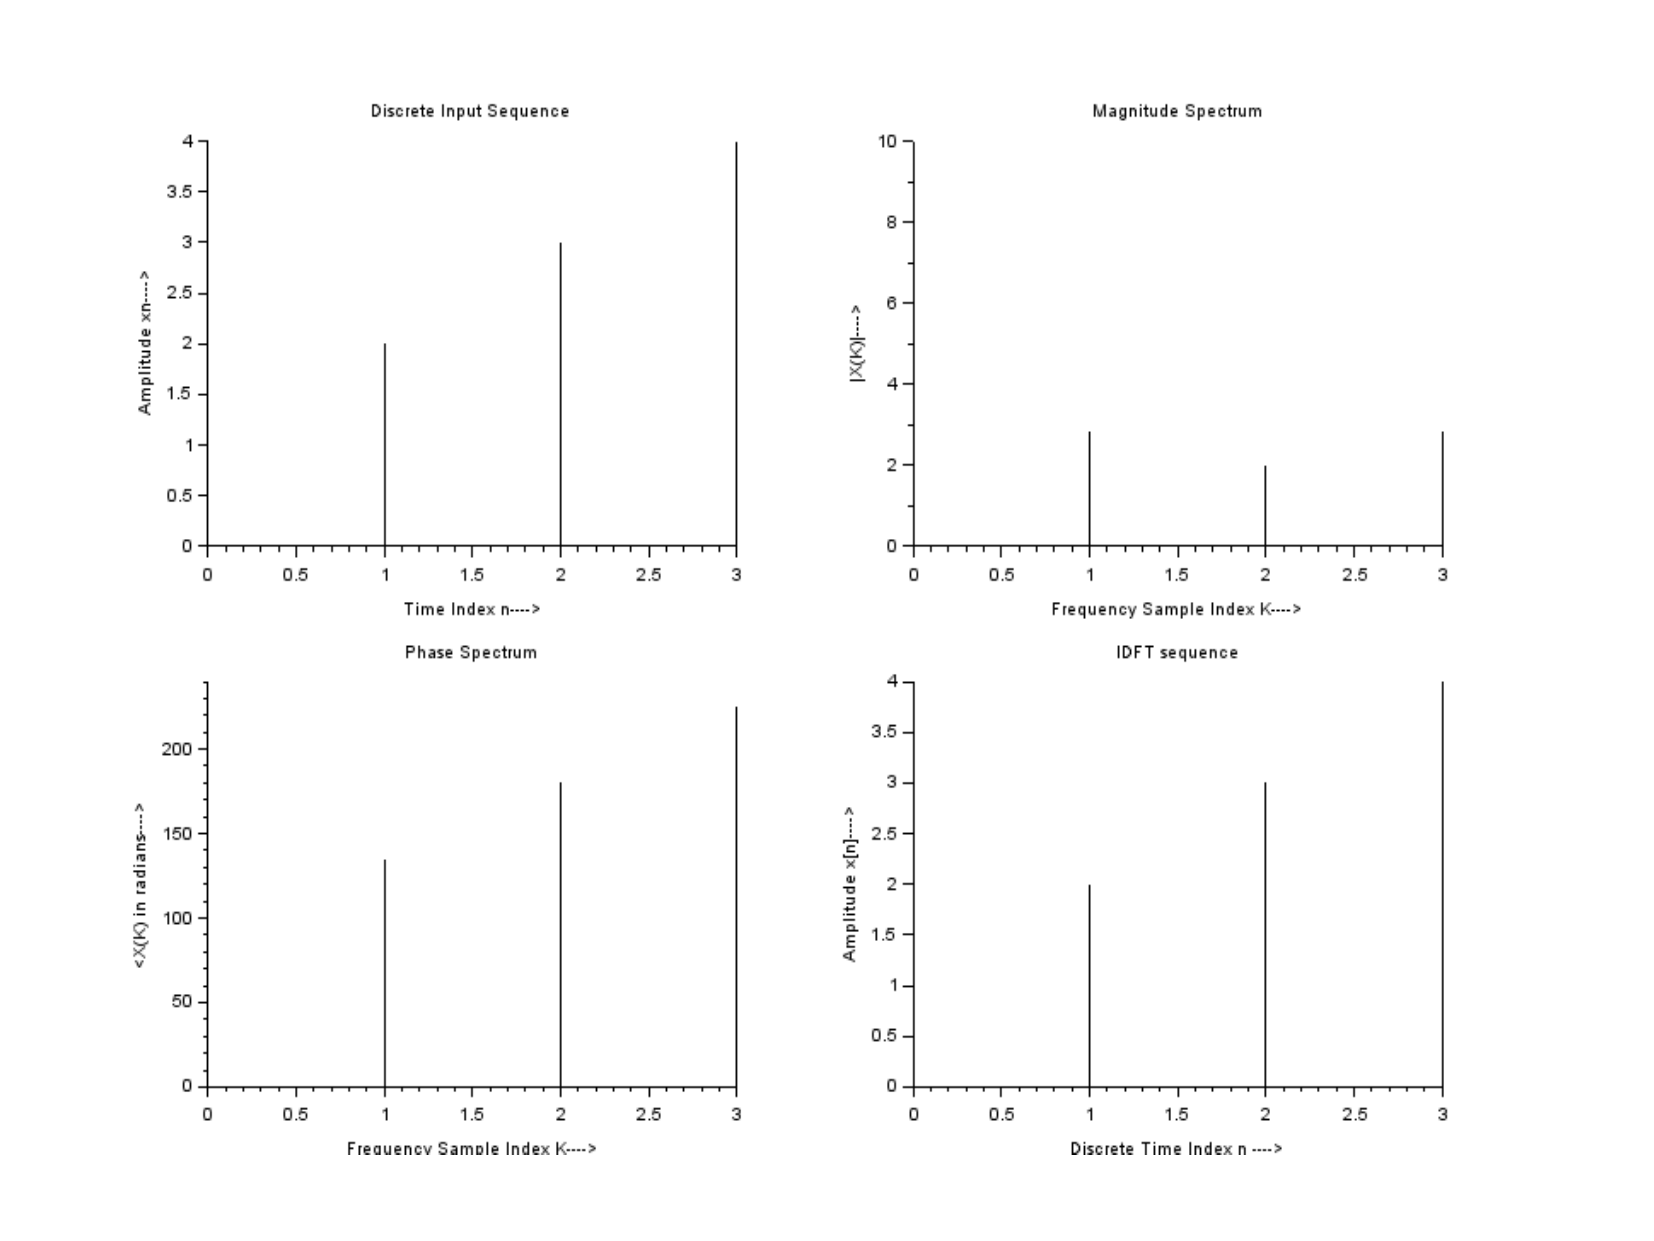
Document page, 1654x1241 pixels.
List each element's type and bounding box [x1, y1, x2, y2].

picture [120, 74, 1531, 1156]
